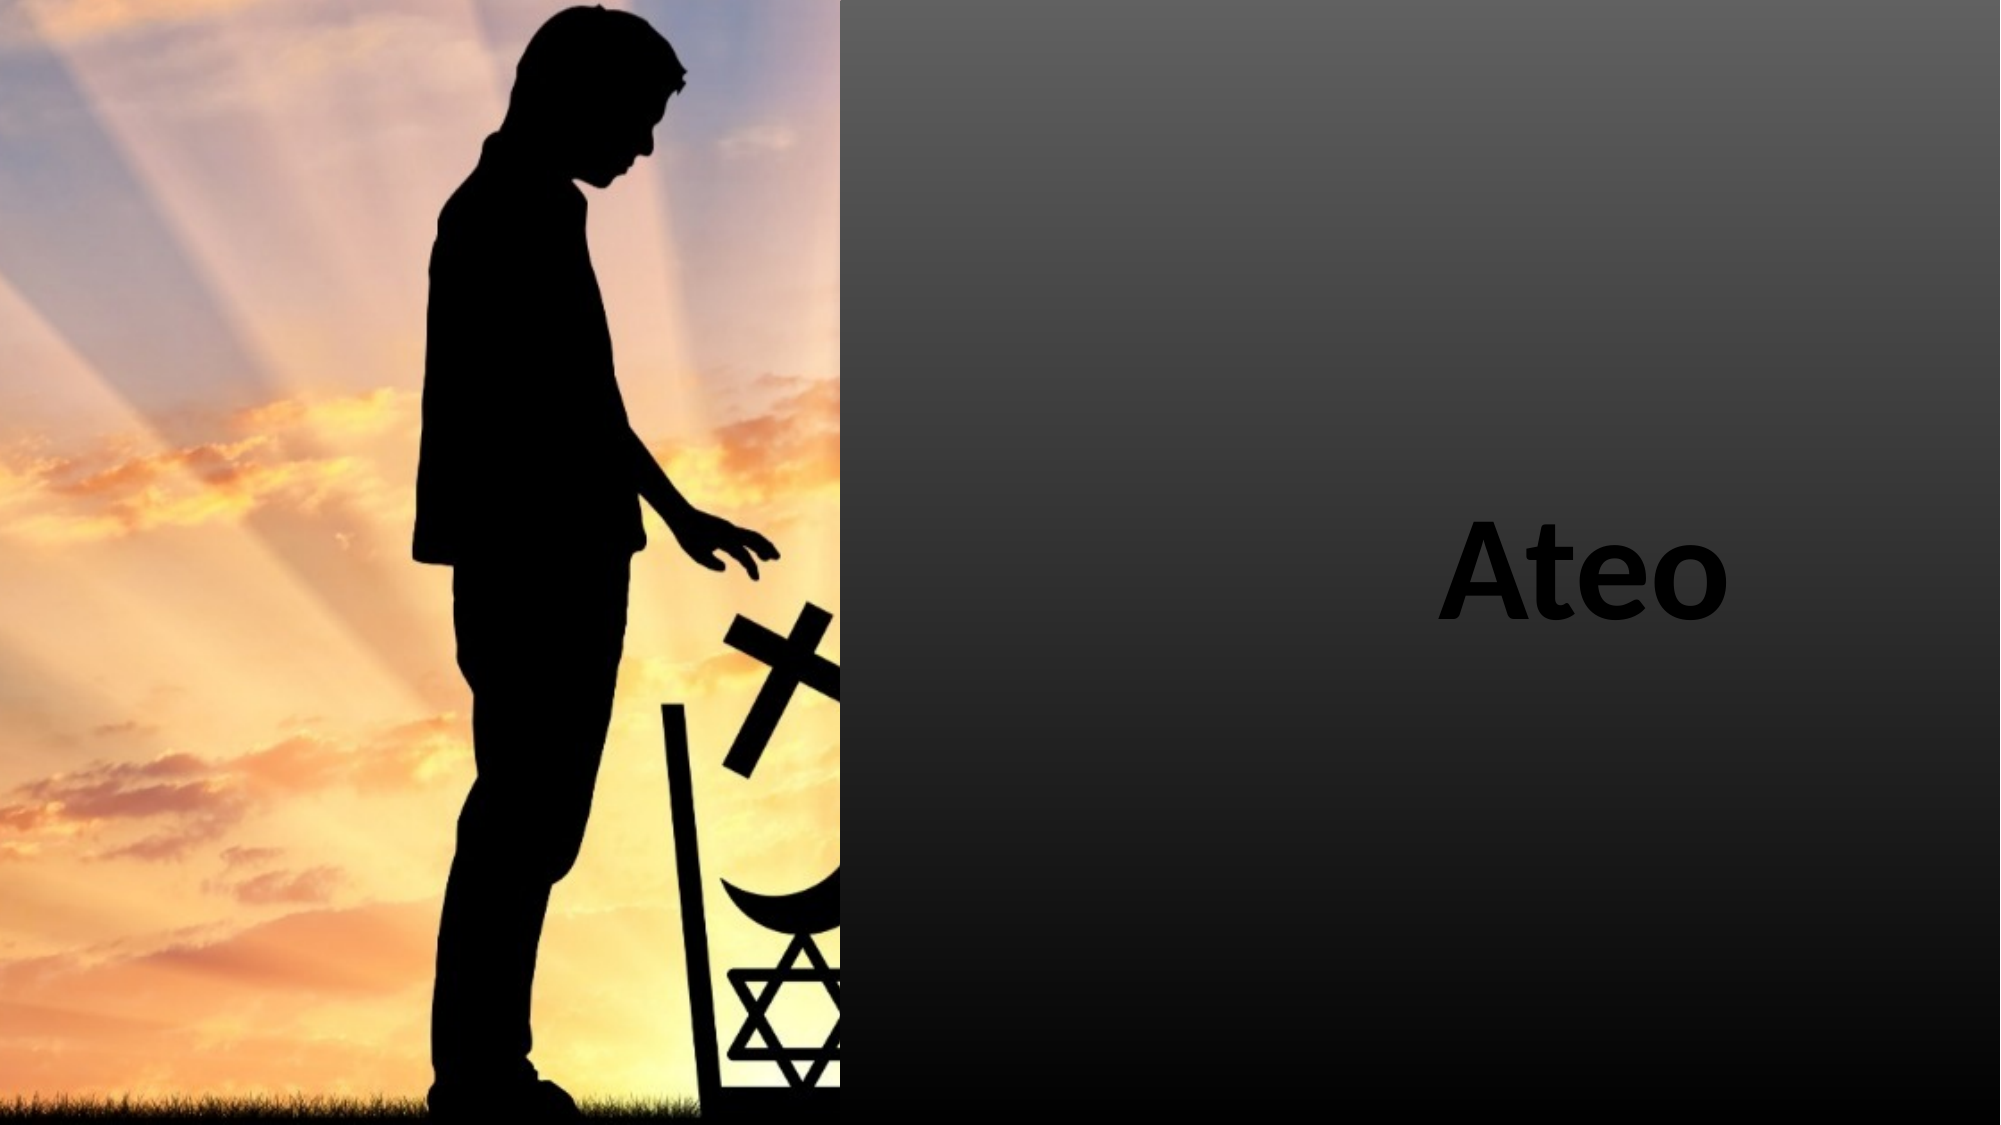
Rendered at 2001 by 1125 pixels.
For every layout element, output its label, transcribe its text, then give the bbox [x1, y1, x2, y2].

text_box Ateo [1424, 482, 1749, 643]
picture [0, 0, 841, 1125]
text_box [841, 0, 2000, 1125]
